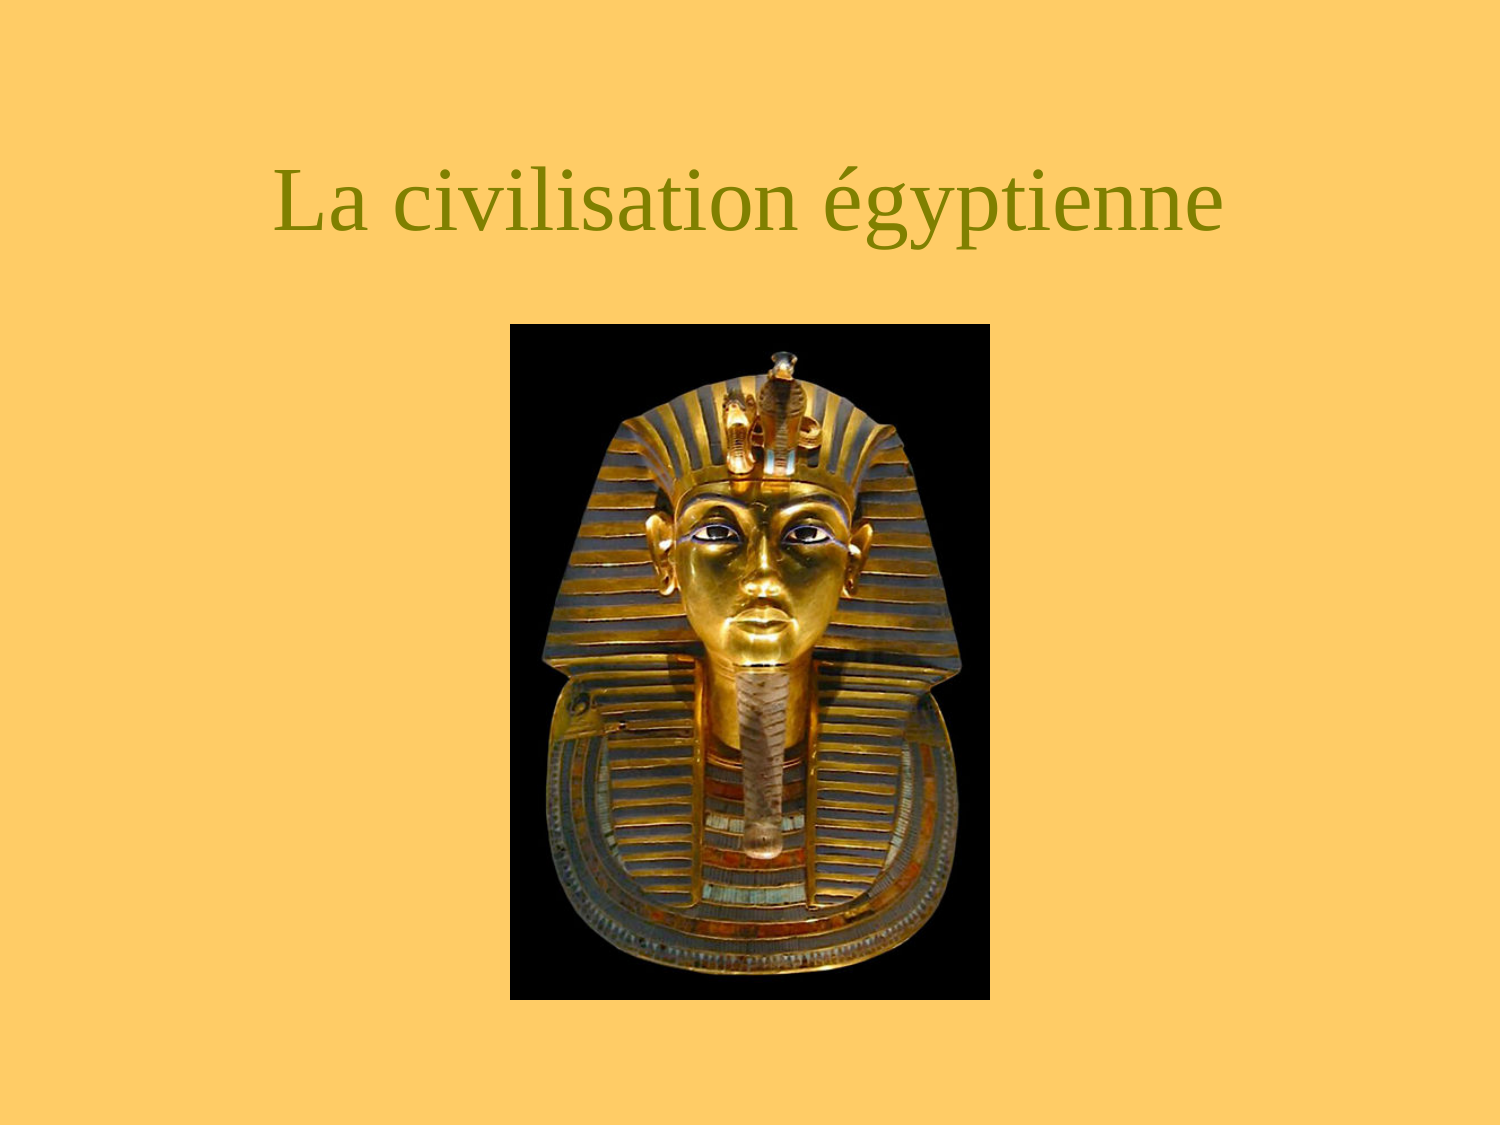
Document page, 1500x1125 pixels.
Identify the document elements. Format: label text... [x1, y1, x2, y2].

text_box La civilisation égyptienne [112, 99, 1388, 288]
picture [510, 324, 990, 1000]
